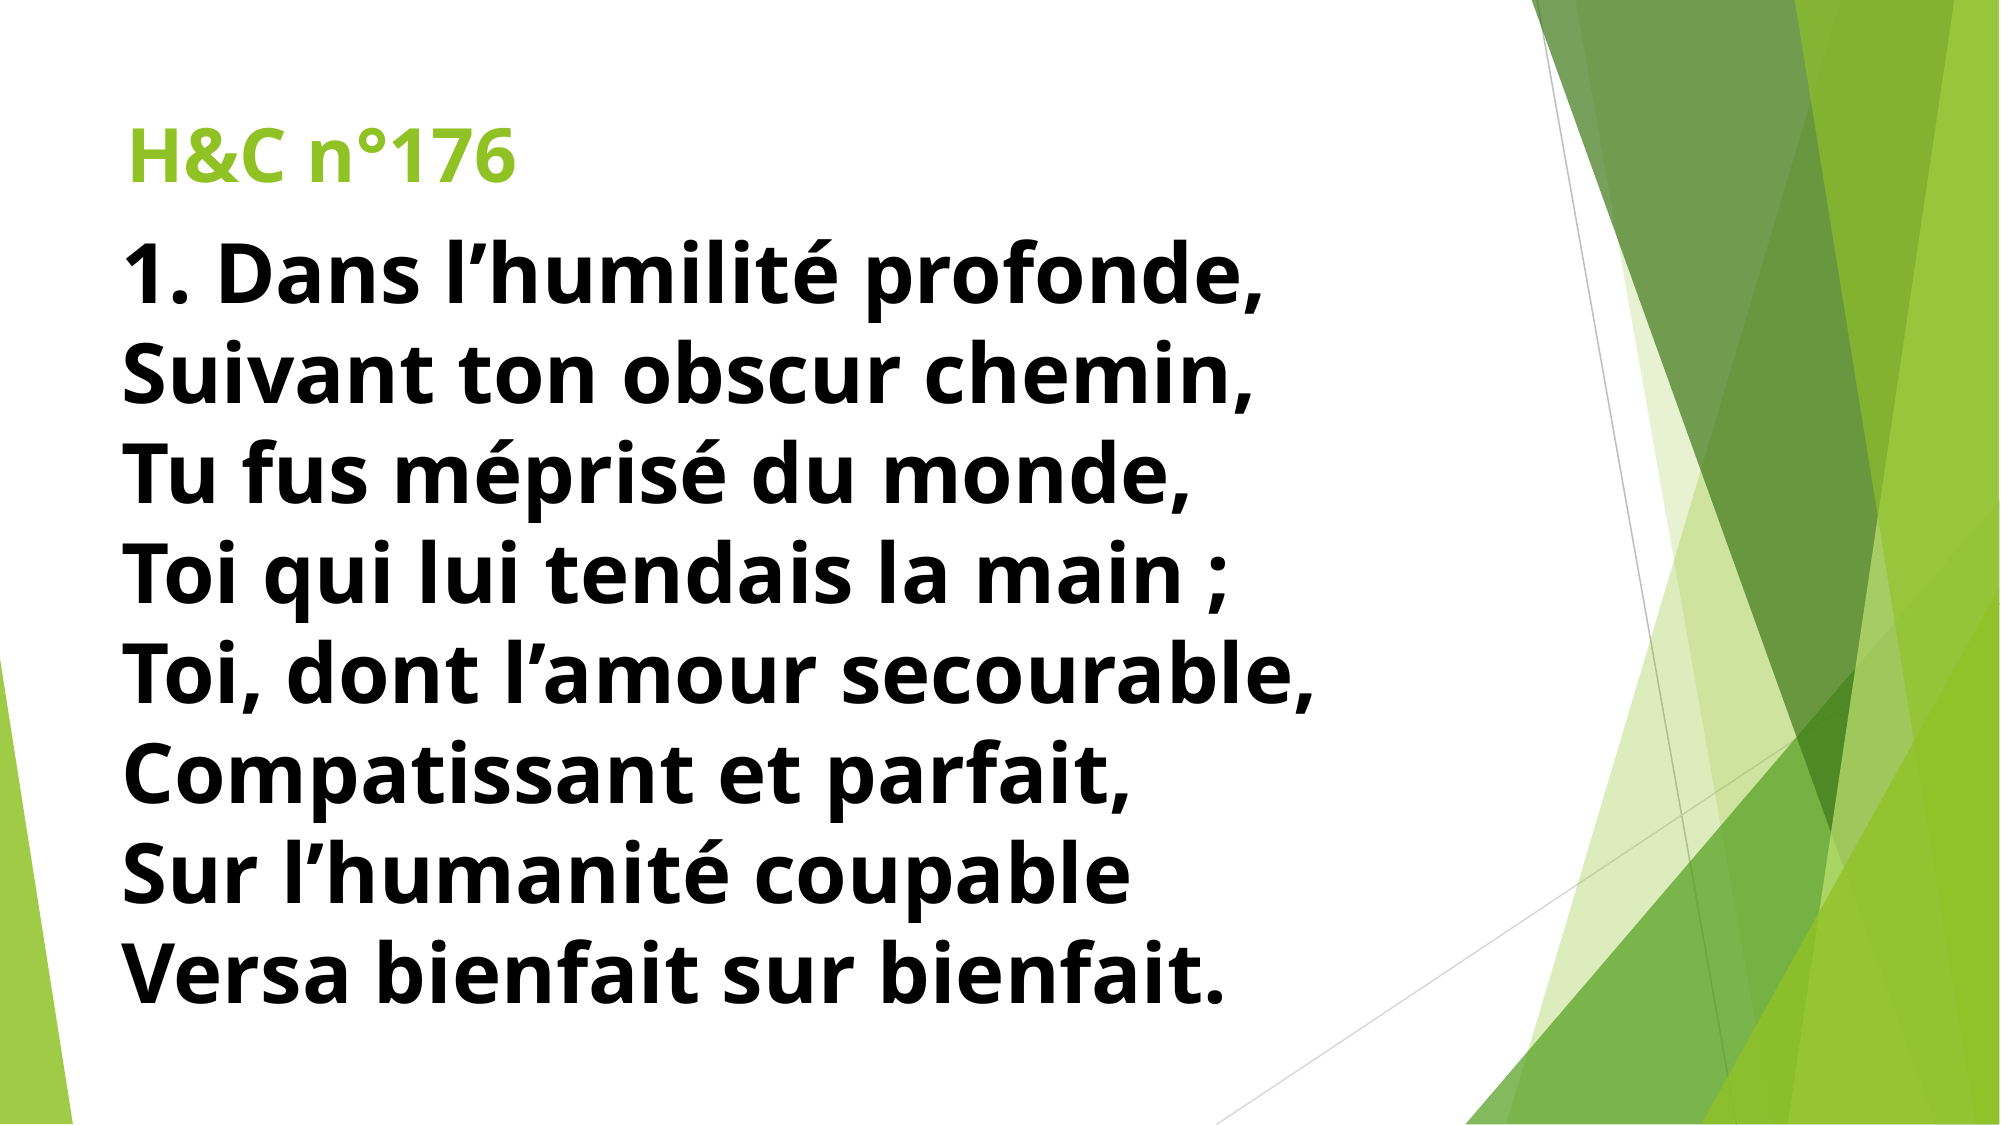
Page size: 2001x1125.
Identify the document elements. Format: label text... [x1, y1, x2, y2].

text_box H&C n°176 [111, 99, 1522, 212]
text_box 1. Dans l’humilité profonde, Suivant ton obscur chemin, Tu fus méprisé du monde, Toi qui lui tendais la main ; Toi, dont l’amour secourable, Compatissant et parfait, Sur l’humanité coupable Versa bienfait sur bienfait. [106, 212, 1961, 1074]
